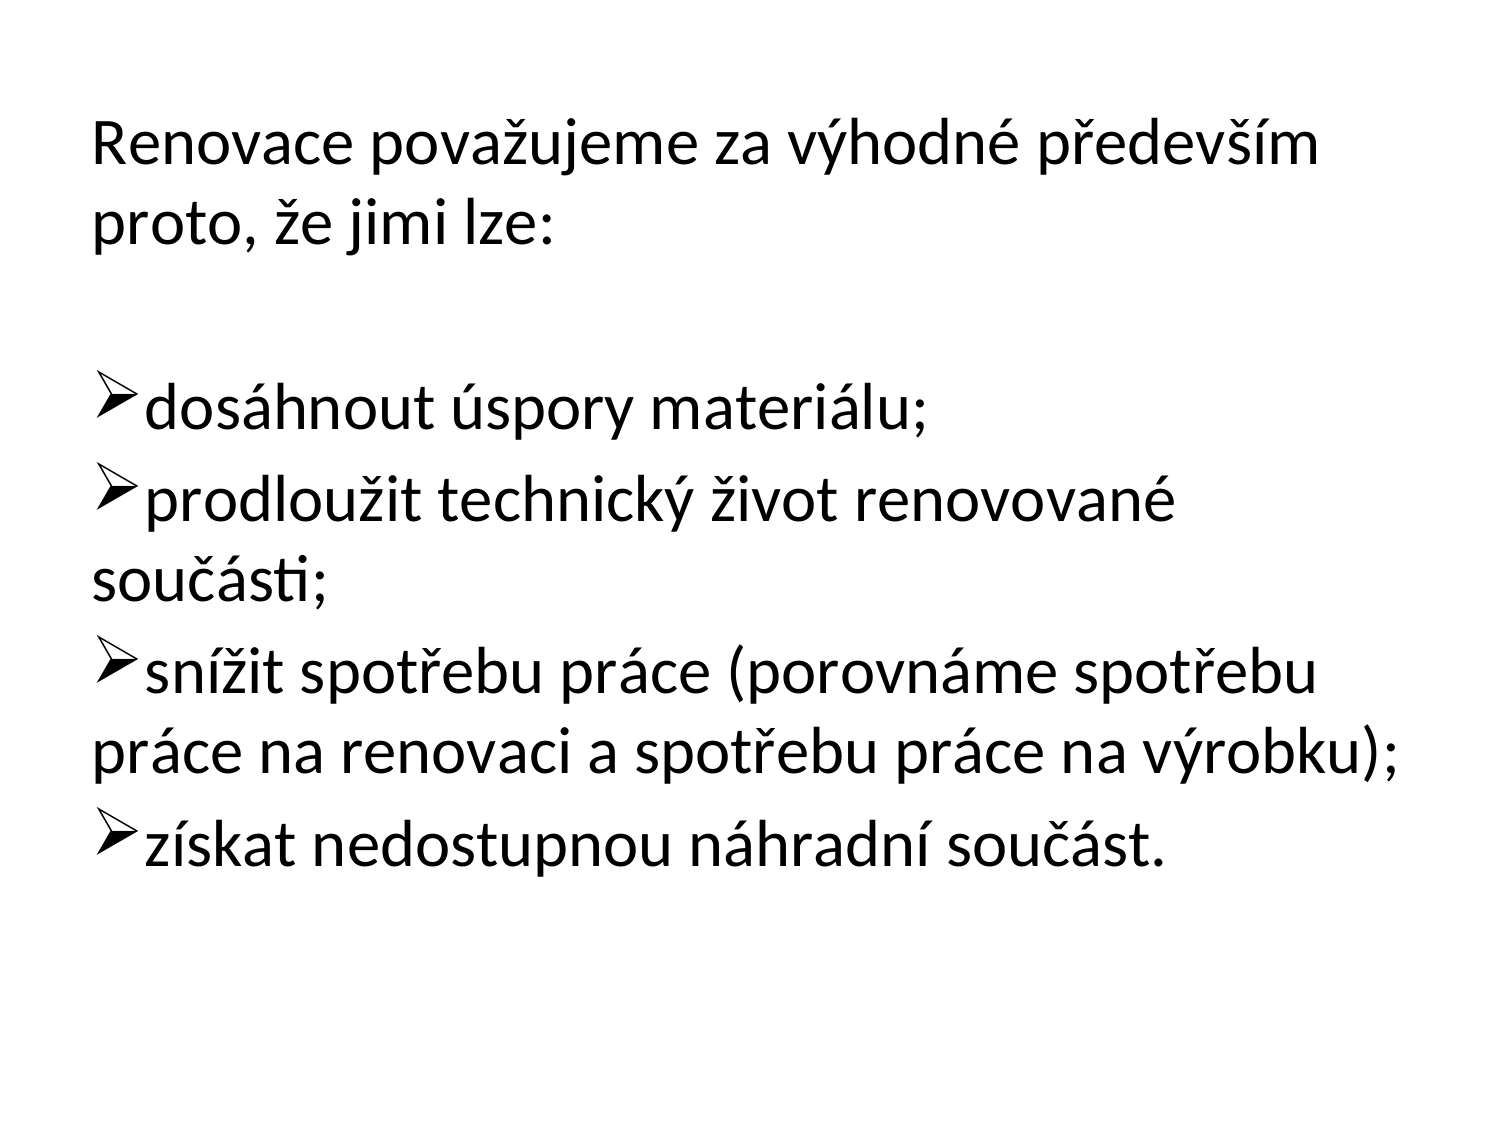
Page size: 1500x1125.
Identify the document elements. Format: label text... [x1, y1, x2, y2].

list Renovace považujeme za výhodné především proto, že jimi lze: dosáhnout úspory materiálu; prodloužit technický život renovované součásti; snížit spotřebu práce (porovnáme spotřebu práce na renovaci a spotřebu práce na výrobku); získat nedostupnou náhradní součást. [76, 90, 1427, 1029]
